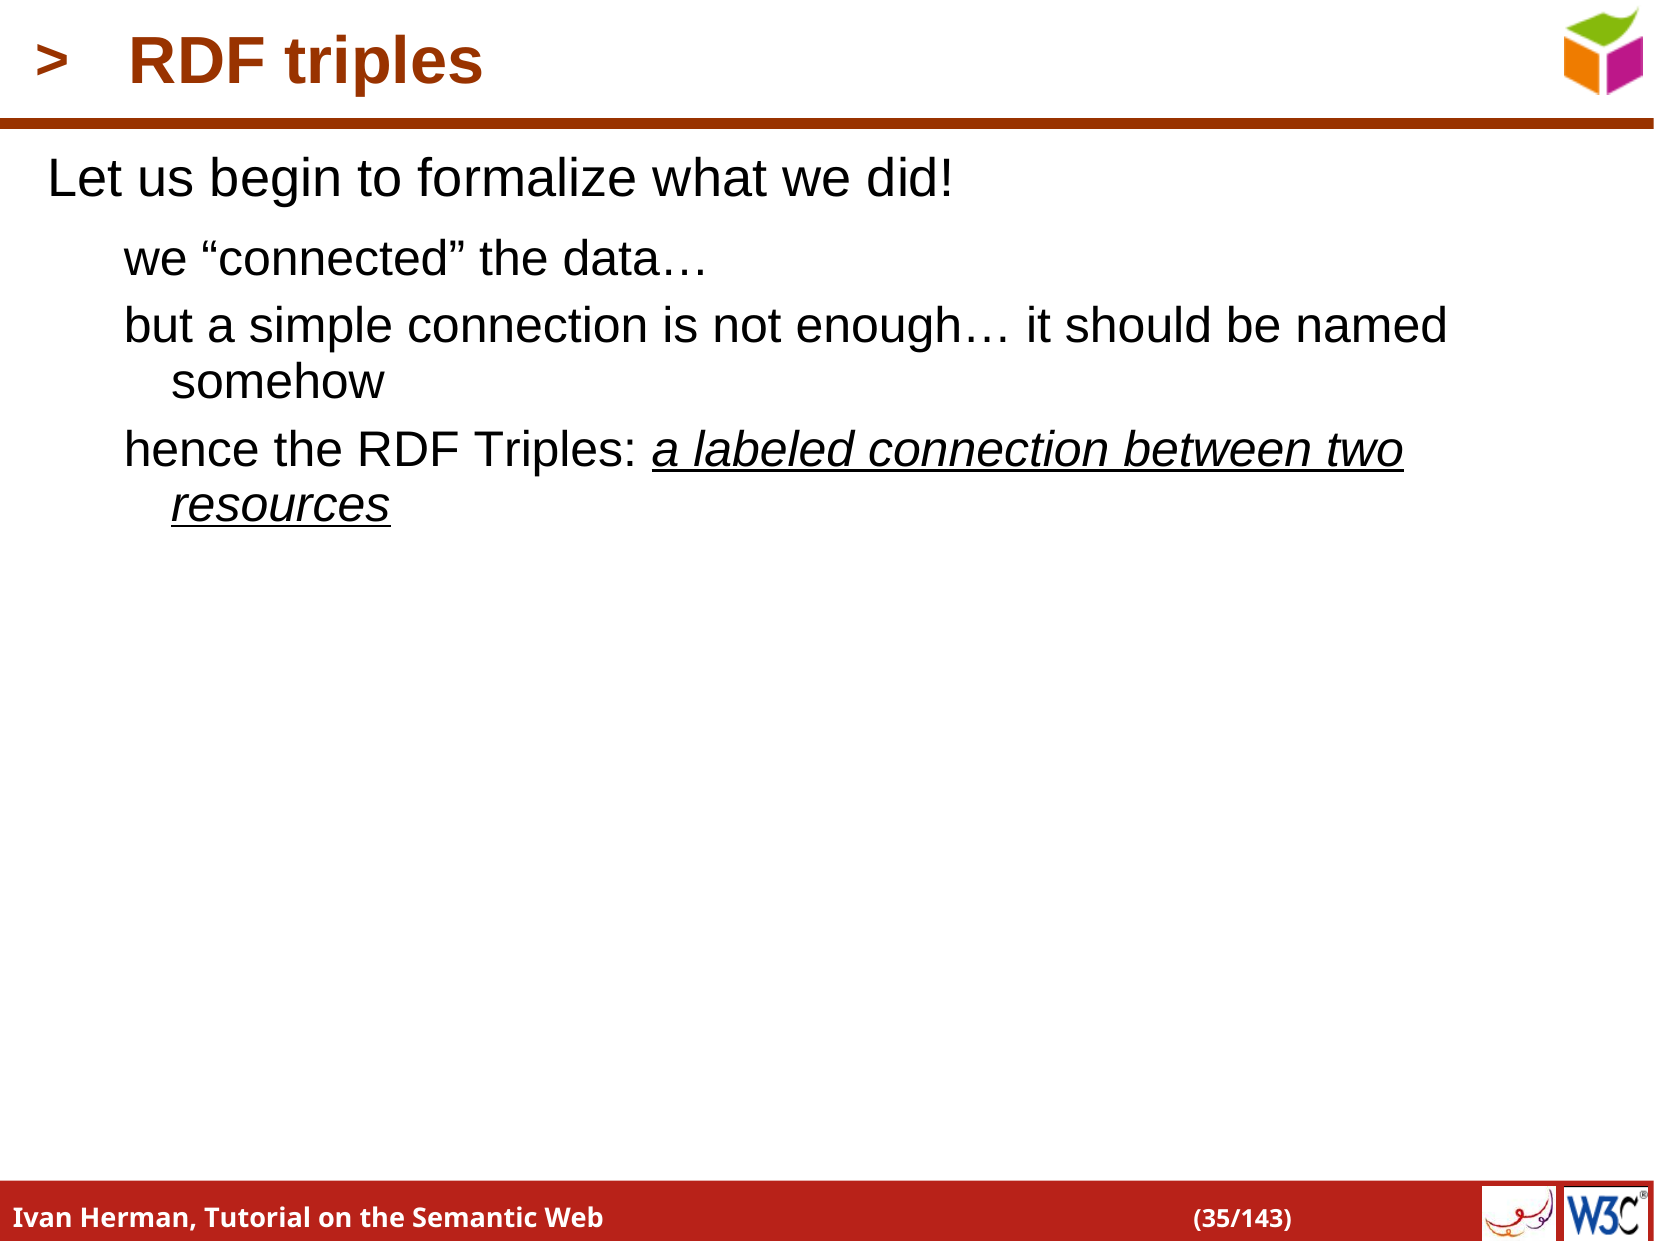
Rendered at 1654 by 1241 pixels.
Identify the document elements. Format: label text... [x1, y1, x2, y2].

picture [1564, 1186, 1648, 1241]
picture [1482, 1186, 1556, 1241]
title RDF triples [93, 0, 1493, 119]
list Let us begin to formalize what we did! we “connected” the data… but a simple connection is not enough… it should be named somehow hence the RDF Triples: a labeled connection between two resources [29, 147, 1624, 1134]
picture [1564, 5, 1643, 95]
